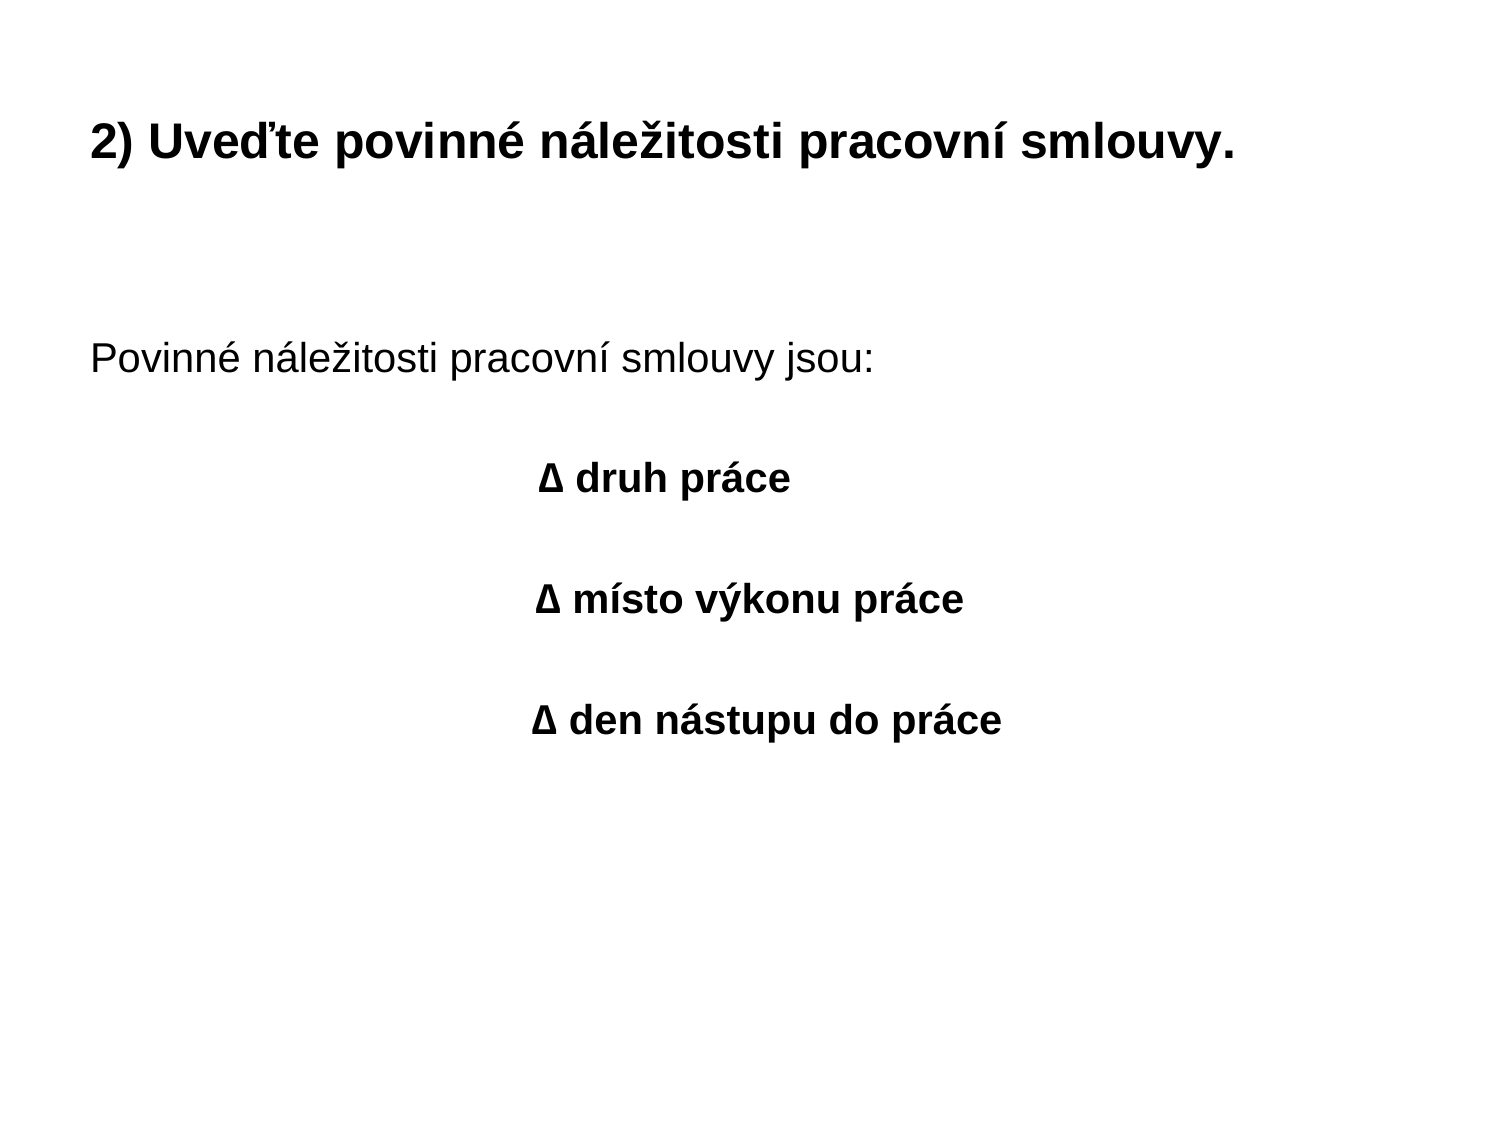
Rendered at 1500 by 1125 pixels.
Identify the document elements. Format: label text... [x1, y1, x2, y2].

title 2) Uveďte povinné náležitosti pracovní smlouvy. [75, 45, 1426, 233]
list Povinné náležitosti pracovní smlouvy jsou: ∆ druh práce ∆ místo výkonu práce ∆ den nástupu do práce [75, 262, 1426, 1006]
